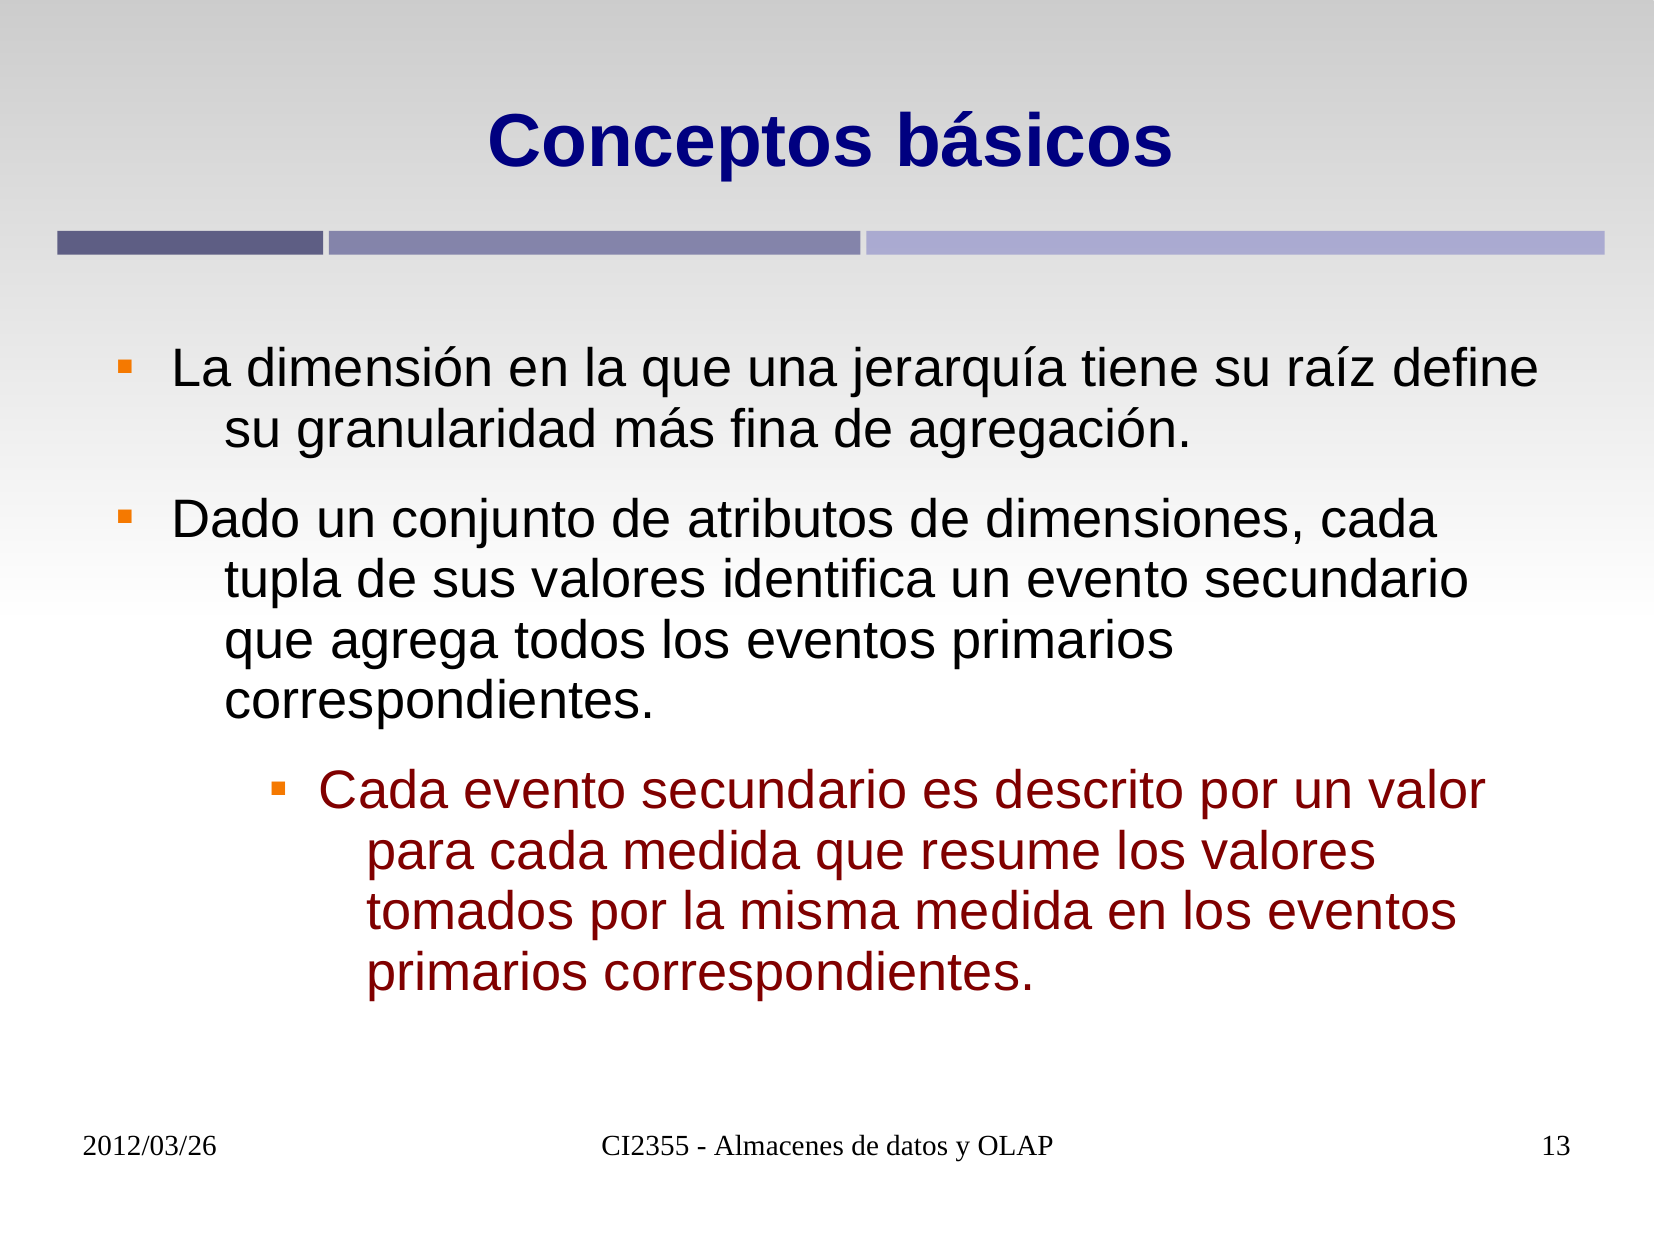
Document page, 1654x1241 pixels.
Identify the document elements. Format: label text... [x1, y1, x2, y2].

title Conceptos básicos [86, 55, 1576, 226]
list La dimensión en la que una jerarquía tiene su raíz define su granularidad más fina de agregación. Dado un conjunto de atributos de dimensiones, cada tupla de sus valores identifica un evento secundario que agrega todos los eventos primarios correspondientes. Cada evento secundario es descrito por un valor para cada medida que resume los valores tomados por la misma medida en los eventos primarios correspondientes. [82, 337, 1571, 1109]
